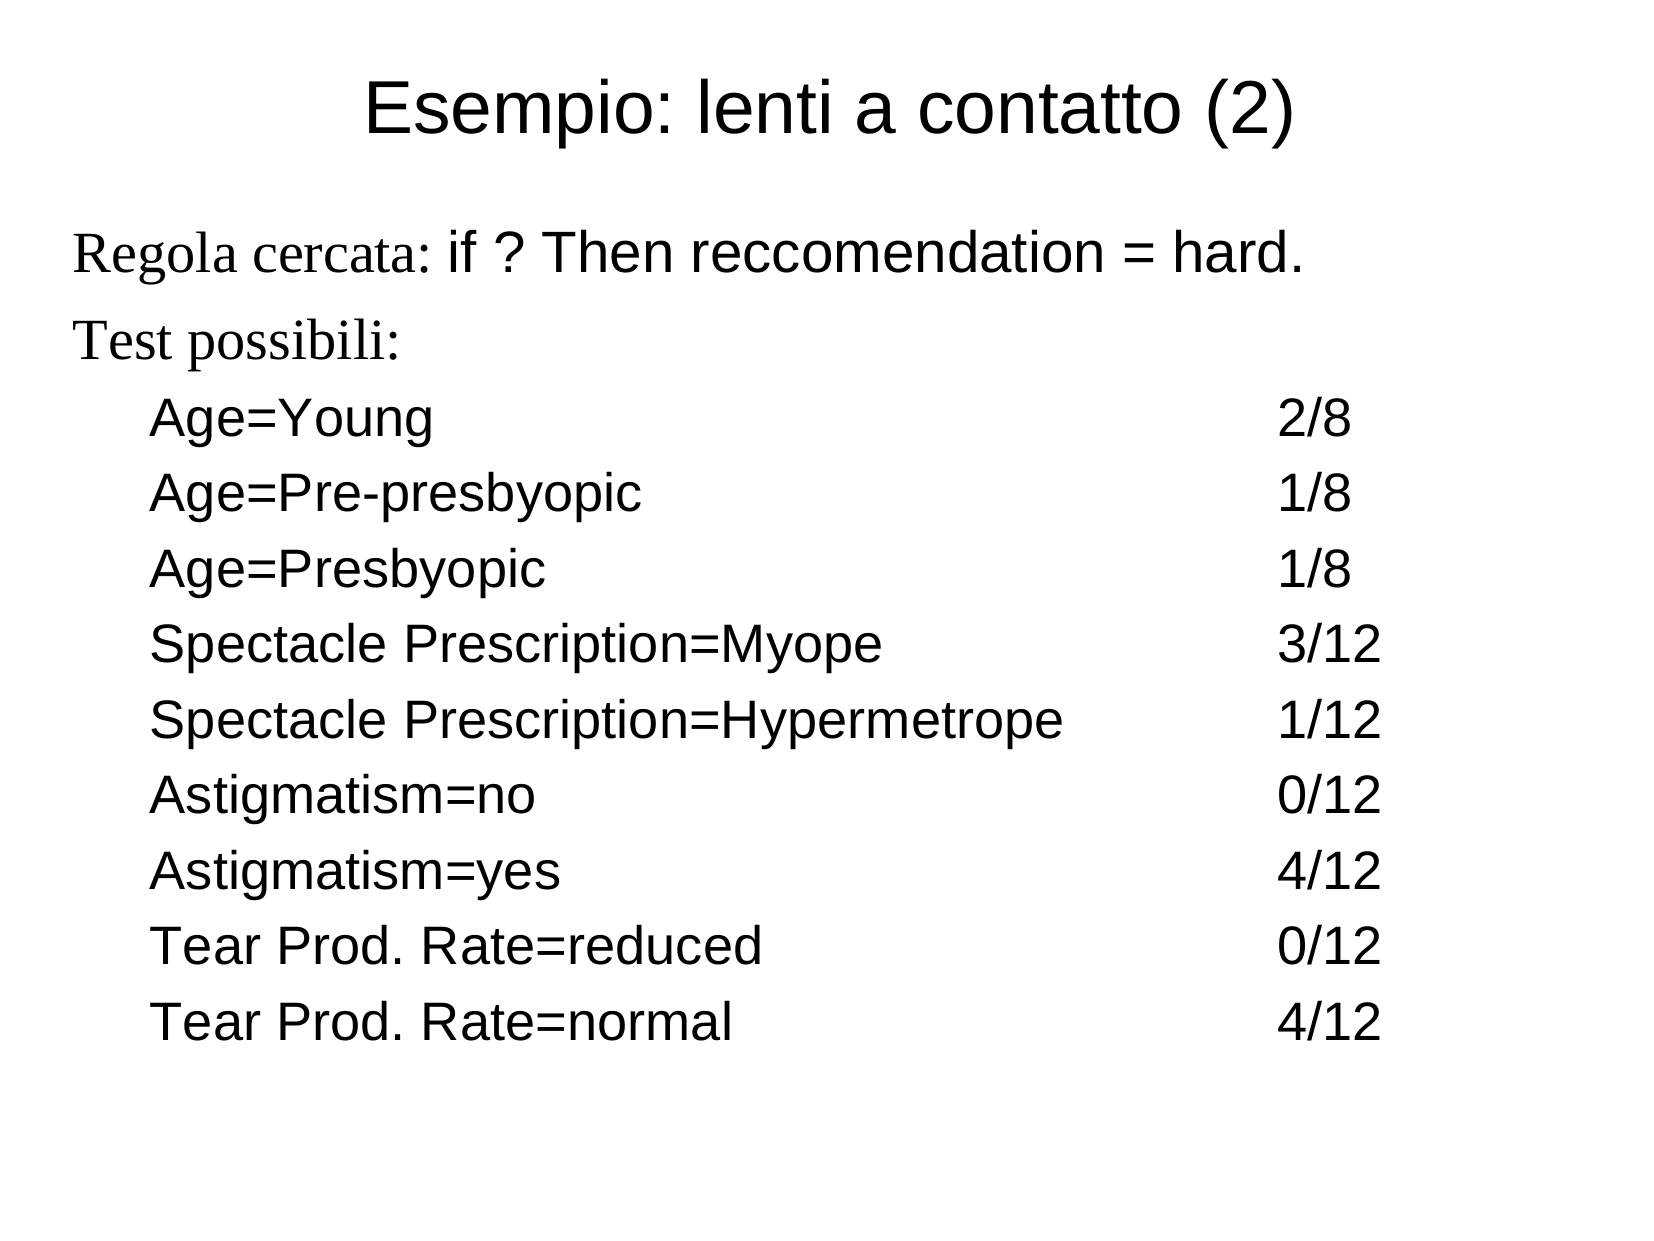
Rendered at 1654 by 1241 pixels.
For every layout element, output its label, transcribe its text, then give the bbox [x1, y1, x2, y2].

title Esempio: lenti a contatto (2) [52, 42, 1608, 173]
list Regola cercata: if ? Then reccomendation = hard. Test possibili: Age=Young 2/8 Age=Pre-presbyopic 1/8 Age=Presbyopic 1/8 Spectacle Prescription=Myope 3/12 Spectacle Prescription=Hypermetrope 1/12 Astigmatism=no 0/12 Astigmatism=yes 4/12 Tear Prod. Rate=reduced 0/12 Tear Prod. Rate=normal 4/12 [55, 219, 1605, 1179]
